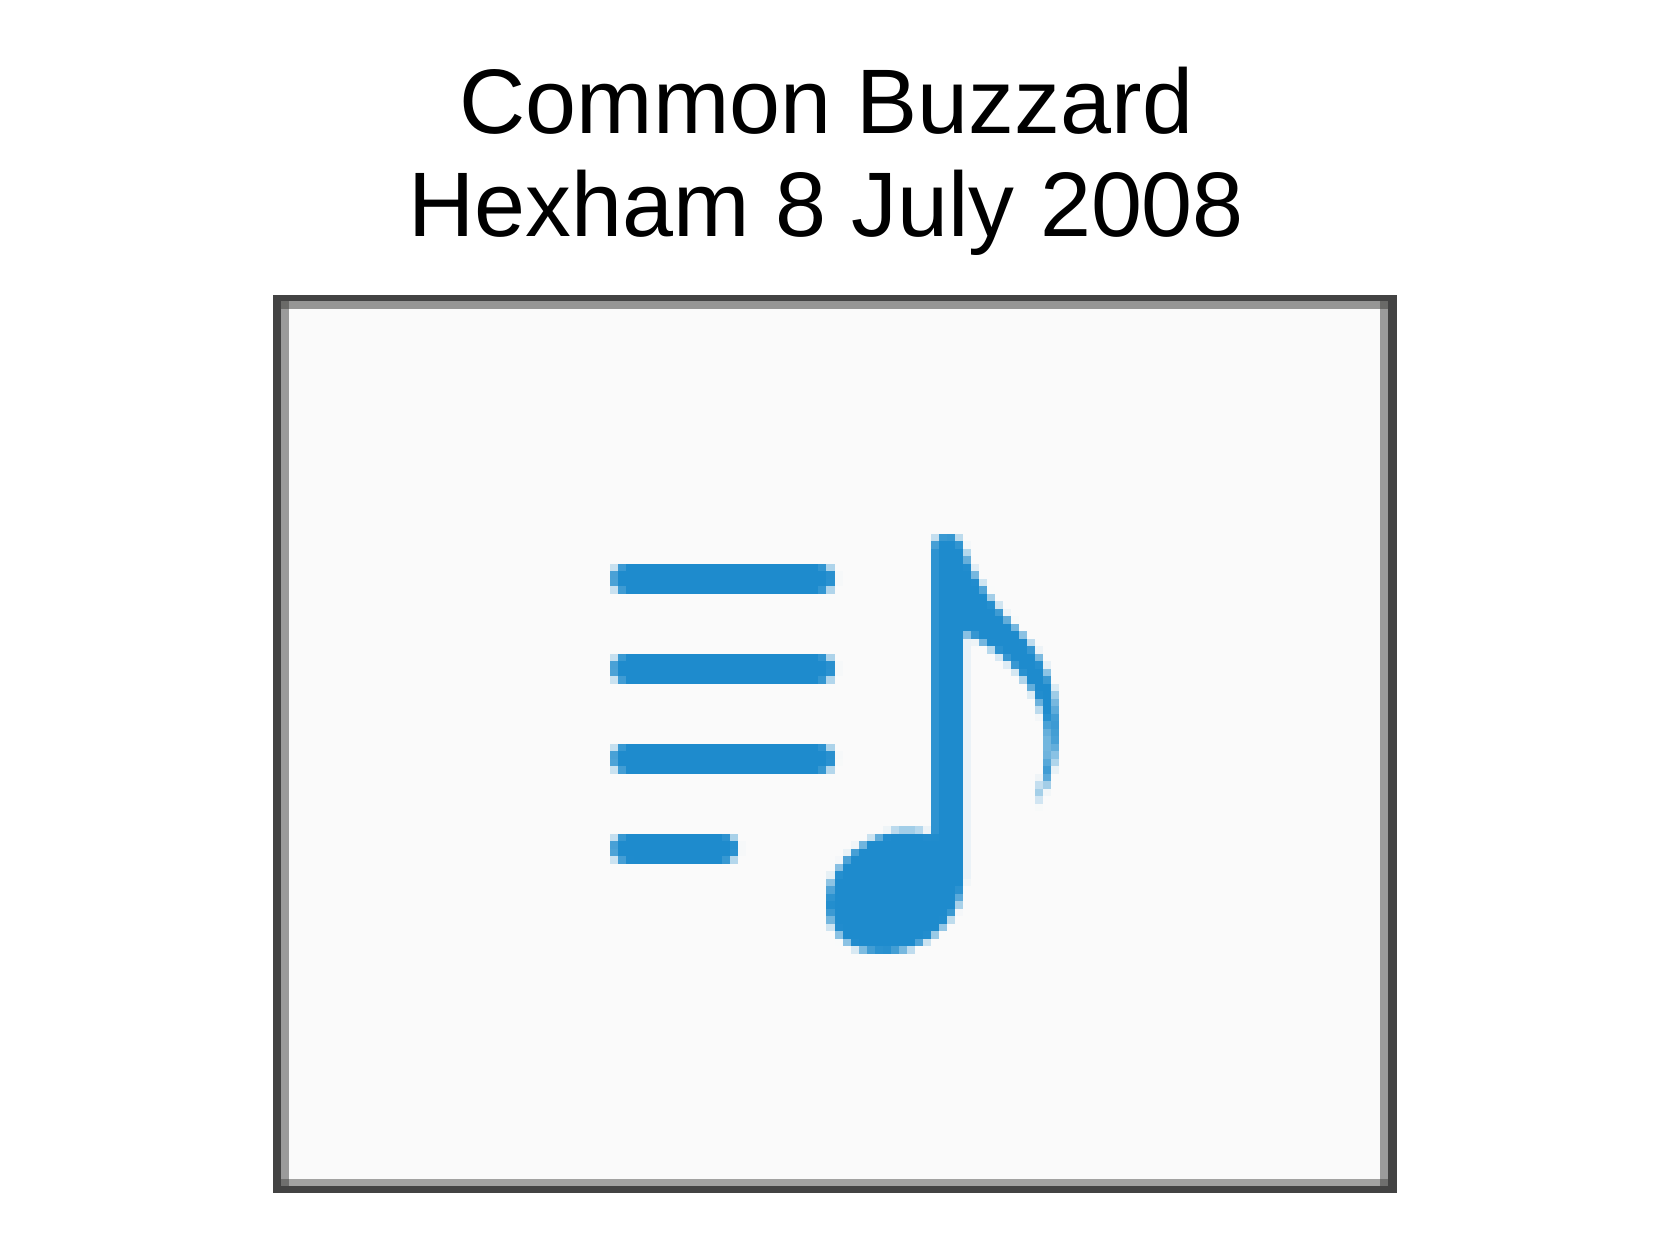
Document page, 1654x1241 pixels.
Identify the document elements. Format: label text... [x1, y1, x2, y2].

title Common Buzzard Hexham 8 July 2008 [82, 50, 1571, 256]
text_box [272, 294, 1398, 1195]
